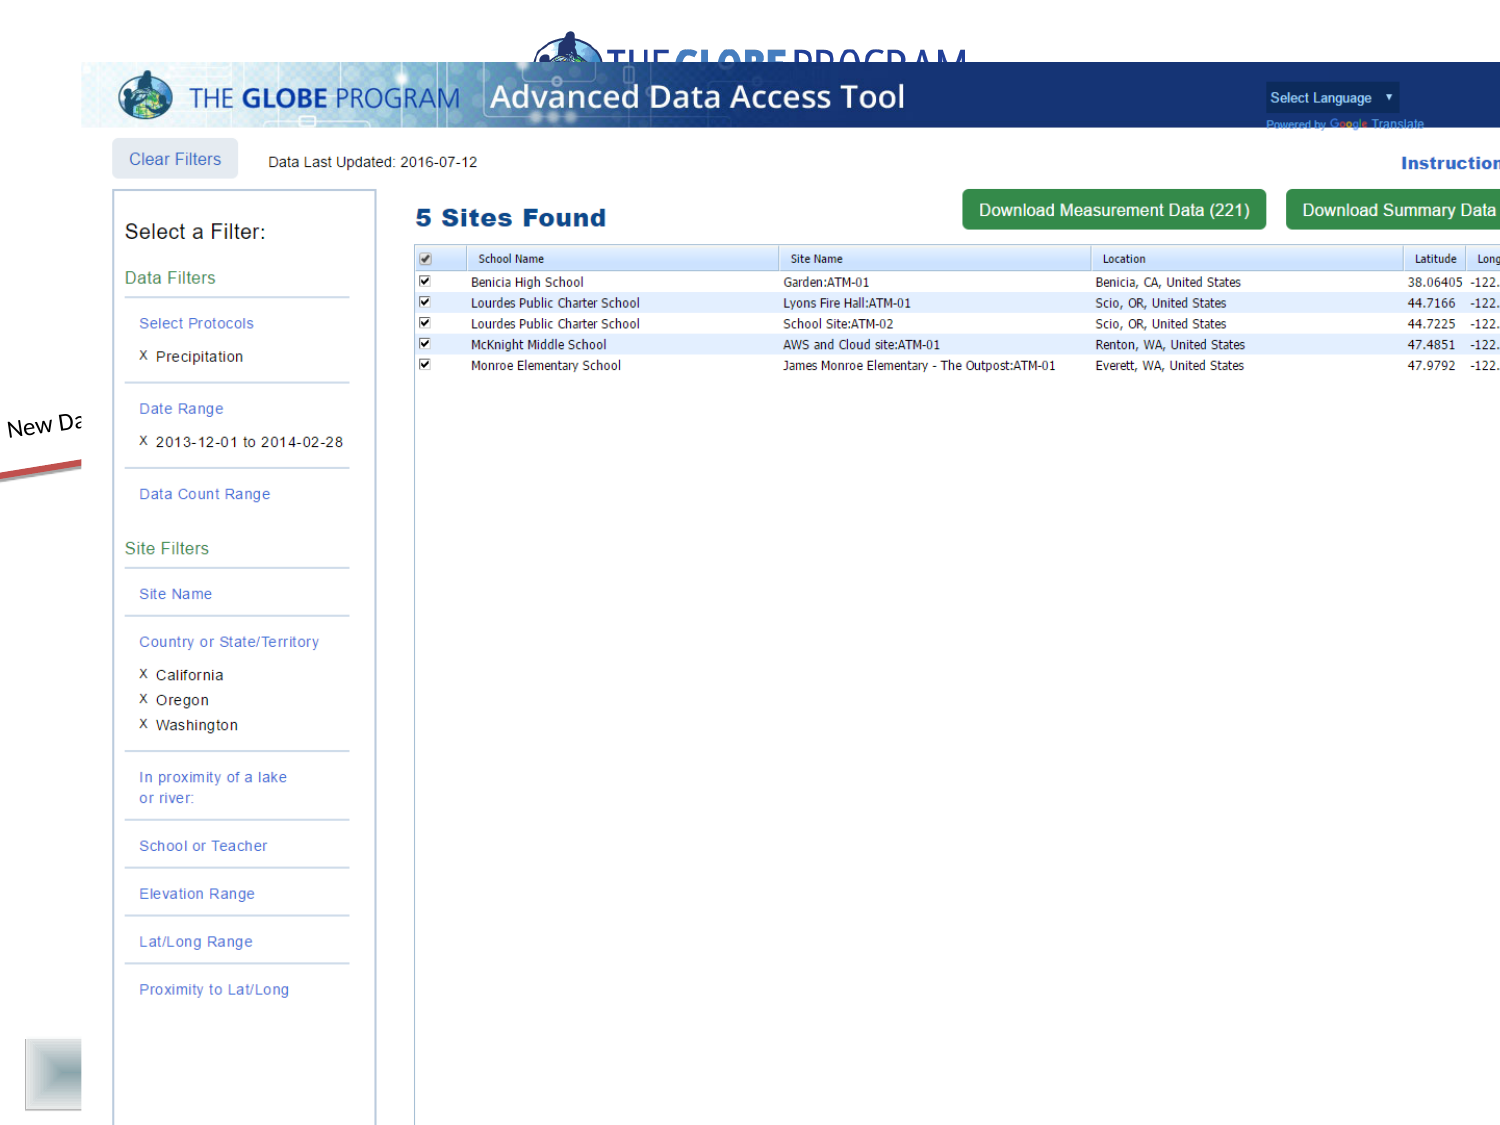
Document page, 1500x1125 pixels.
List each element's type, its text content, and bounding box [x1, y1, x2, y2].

text_box New Date Range [0, 395, 81, 453]
picture [81, 24, 1500, 1125]
